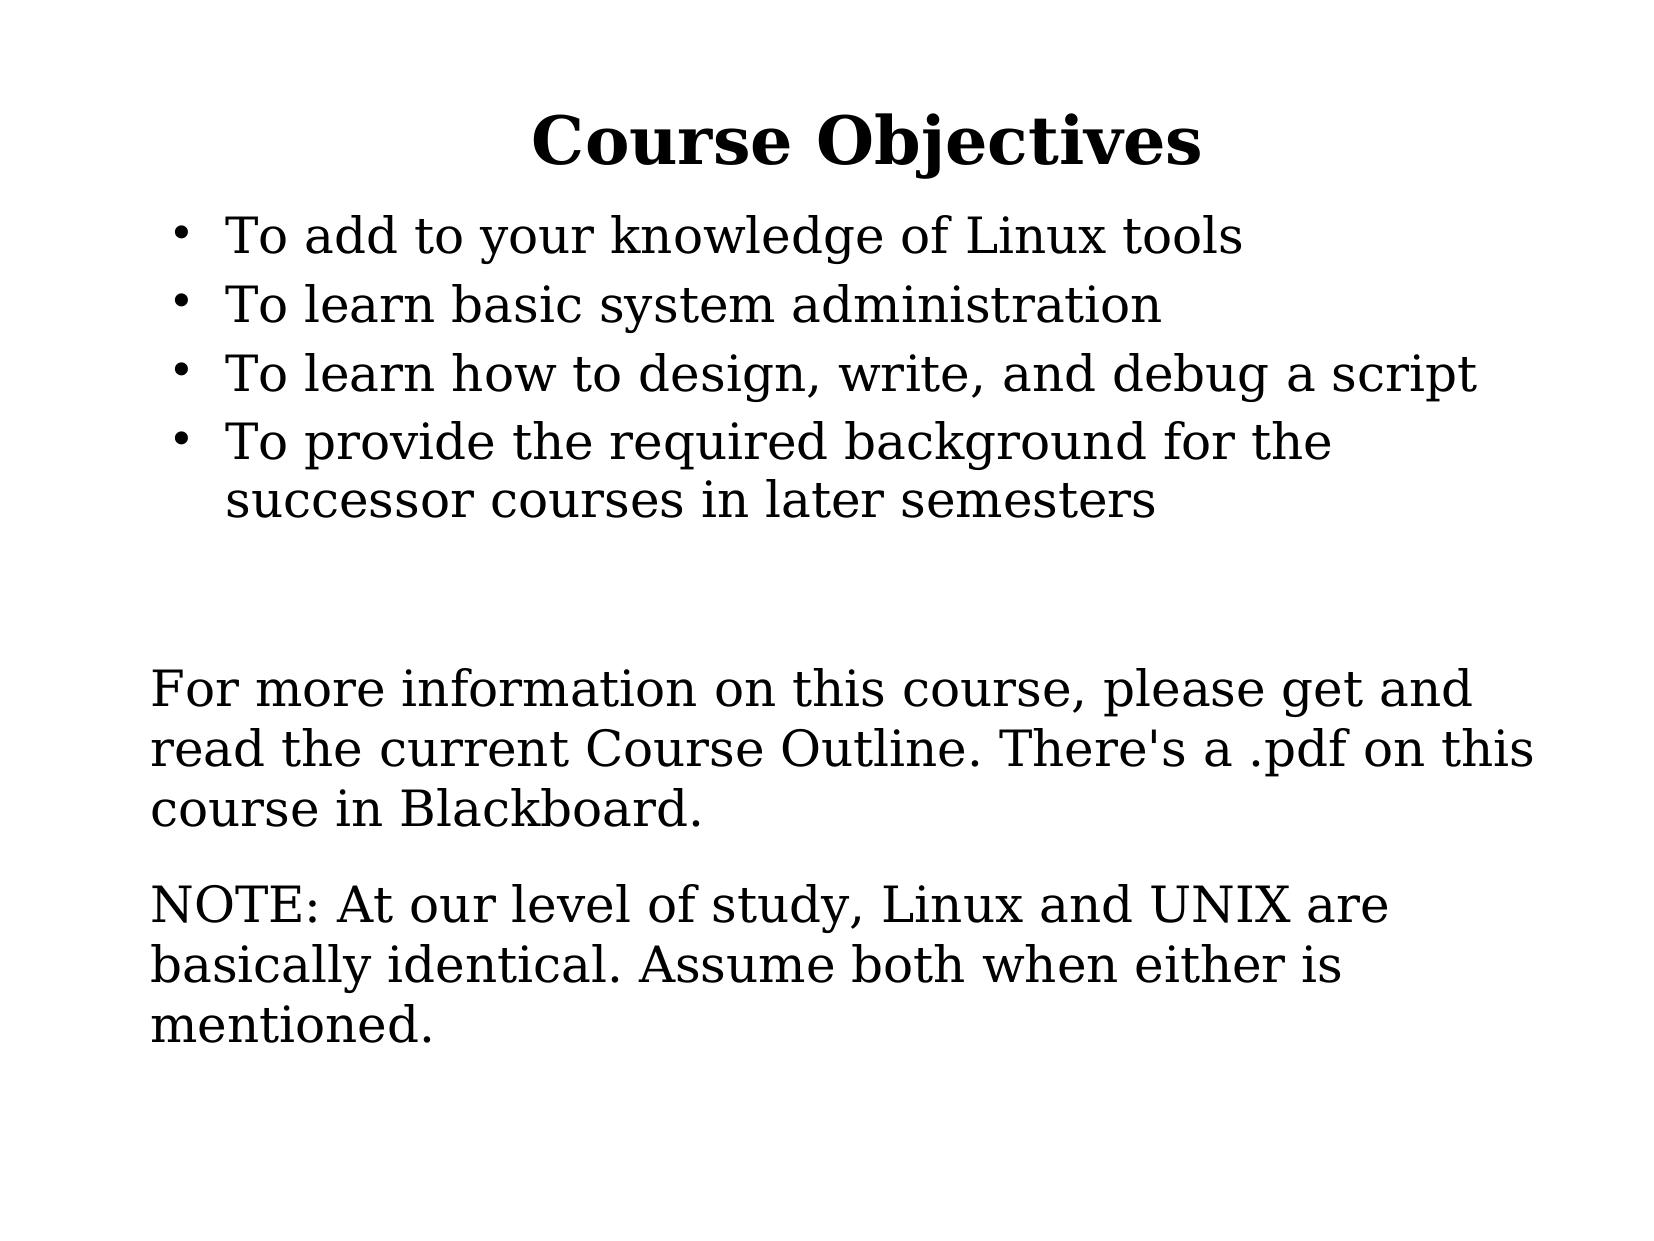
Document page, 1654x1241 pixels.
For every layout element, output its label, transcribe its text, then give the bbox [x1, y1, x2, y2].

text_box Course Objectives To add to your knowledge of Linux tools To learn basic system administration To learn how to design, write, and debug a script To provide the required background for the successor courses in later semesters For more information on this course, please get and read the current Course Outline. There's a .pdf on this course in Blackboard. NOTE: At our level of study, Linux and UNIX are basically identical. Assume both when either is mentioned. [150, 95, 1563, 978]
